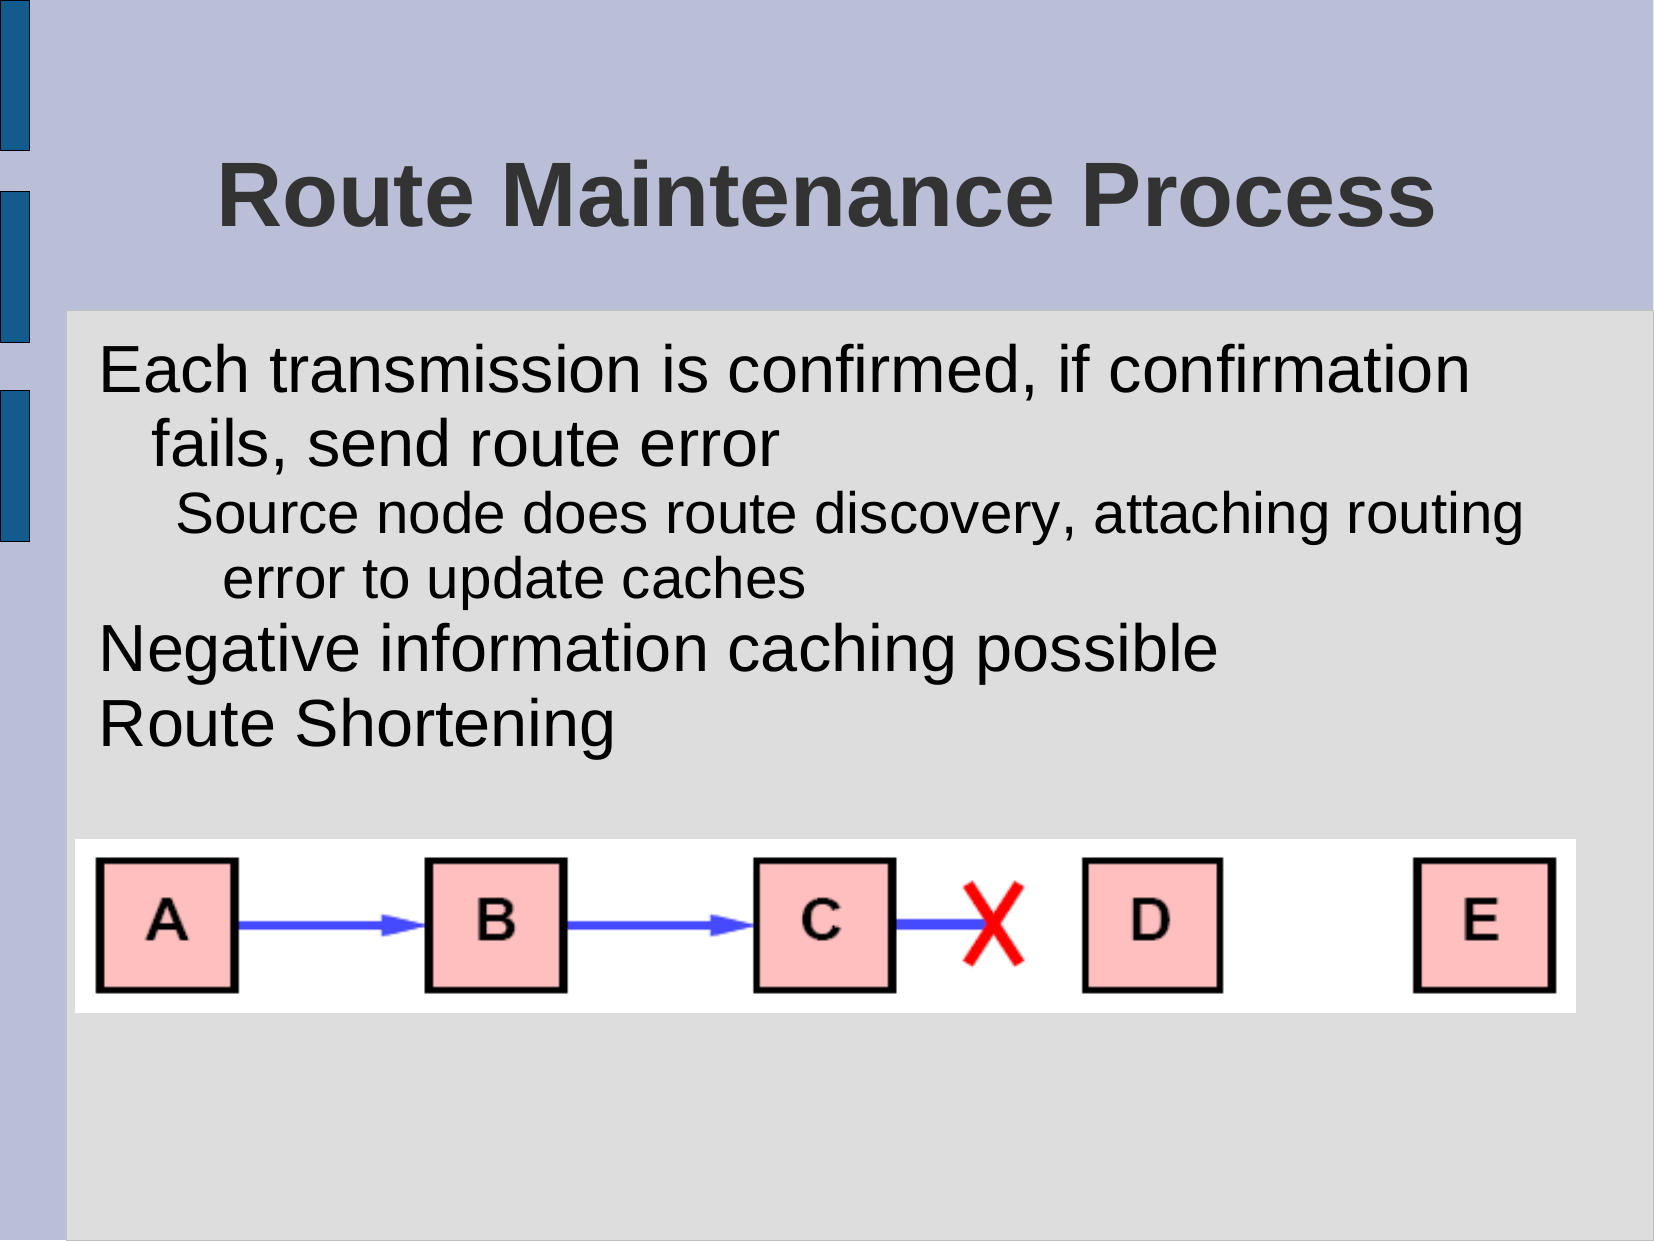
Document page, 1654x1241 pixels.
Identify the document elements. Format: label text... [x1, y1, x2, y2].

title Route Maintenance Process [121, 91, 1534, 299]
list Each transmission is confirmed, if confirmation fails, send route error Source node does route discovery, attaching routing error to update caches Negative information caching possible Route Shortening [80, 331, 1570, 839]
picture [75, 839, 1576, 1013]
